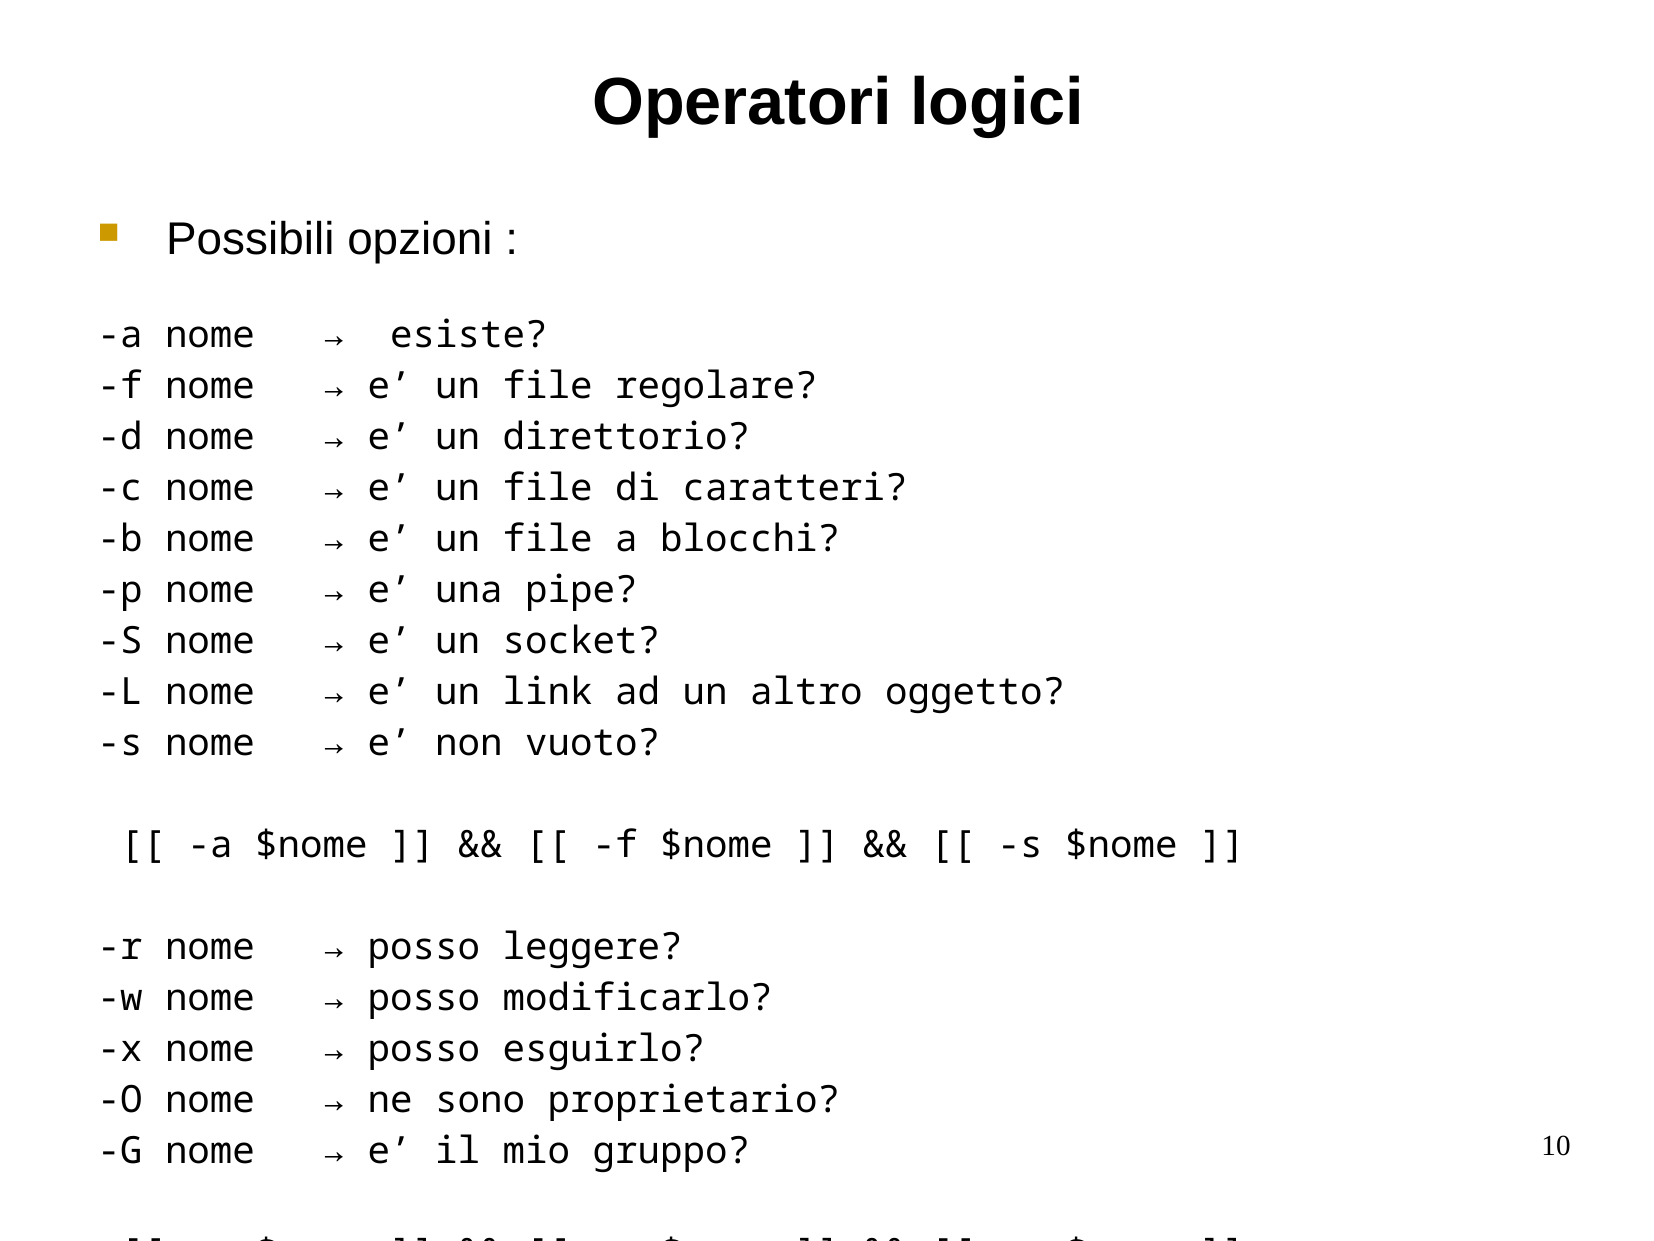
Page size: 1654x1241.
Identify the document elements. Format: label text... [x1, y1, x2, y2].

list Possibili opzioni : [82, 200, 1571, 1091]
text_box -a nome → esiste? -f nome → e’ un file regolare? -d nome → e’ un direttorio? -c nome → e’ un file di caratteri? -b nome → e’ un file a blocchi? -p nome → e’ una pipe? -S nome → e’ un socket? -L nome → e’ un link ad un altro oggetto? -s nome → e’ non vuoto? [[ -a $nome ]] && [[ -f $nome ]] && [[ -s $nome ]] -r nome → posso leggere? -w nome → posso modificarlo? -x nome → posso esguirlo? -O nome → ne sono proprietario? -G nome → e’ il mio gruppo? [[ -r $nome ]] && [[ -w $nome ]] && [[ -x $nome ]] [82, 300, 1546, 1186]
title Operatori logici [82, 50, 1571, 200]
